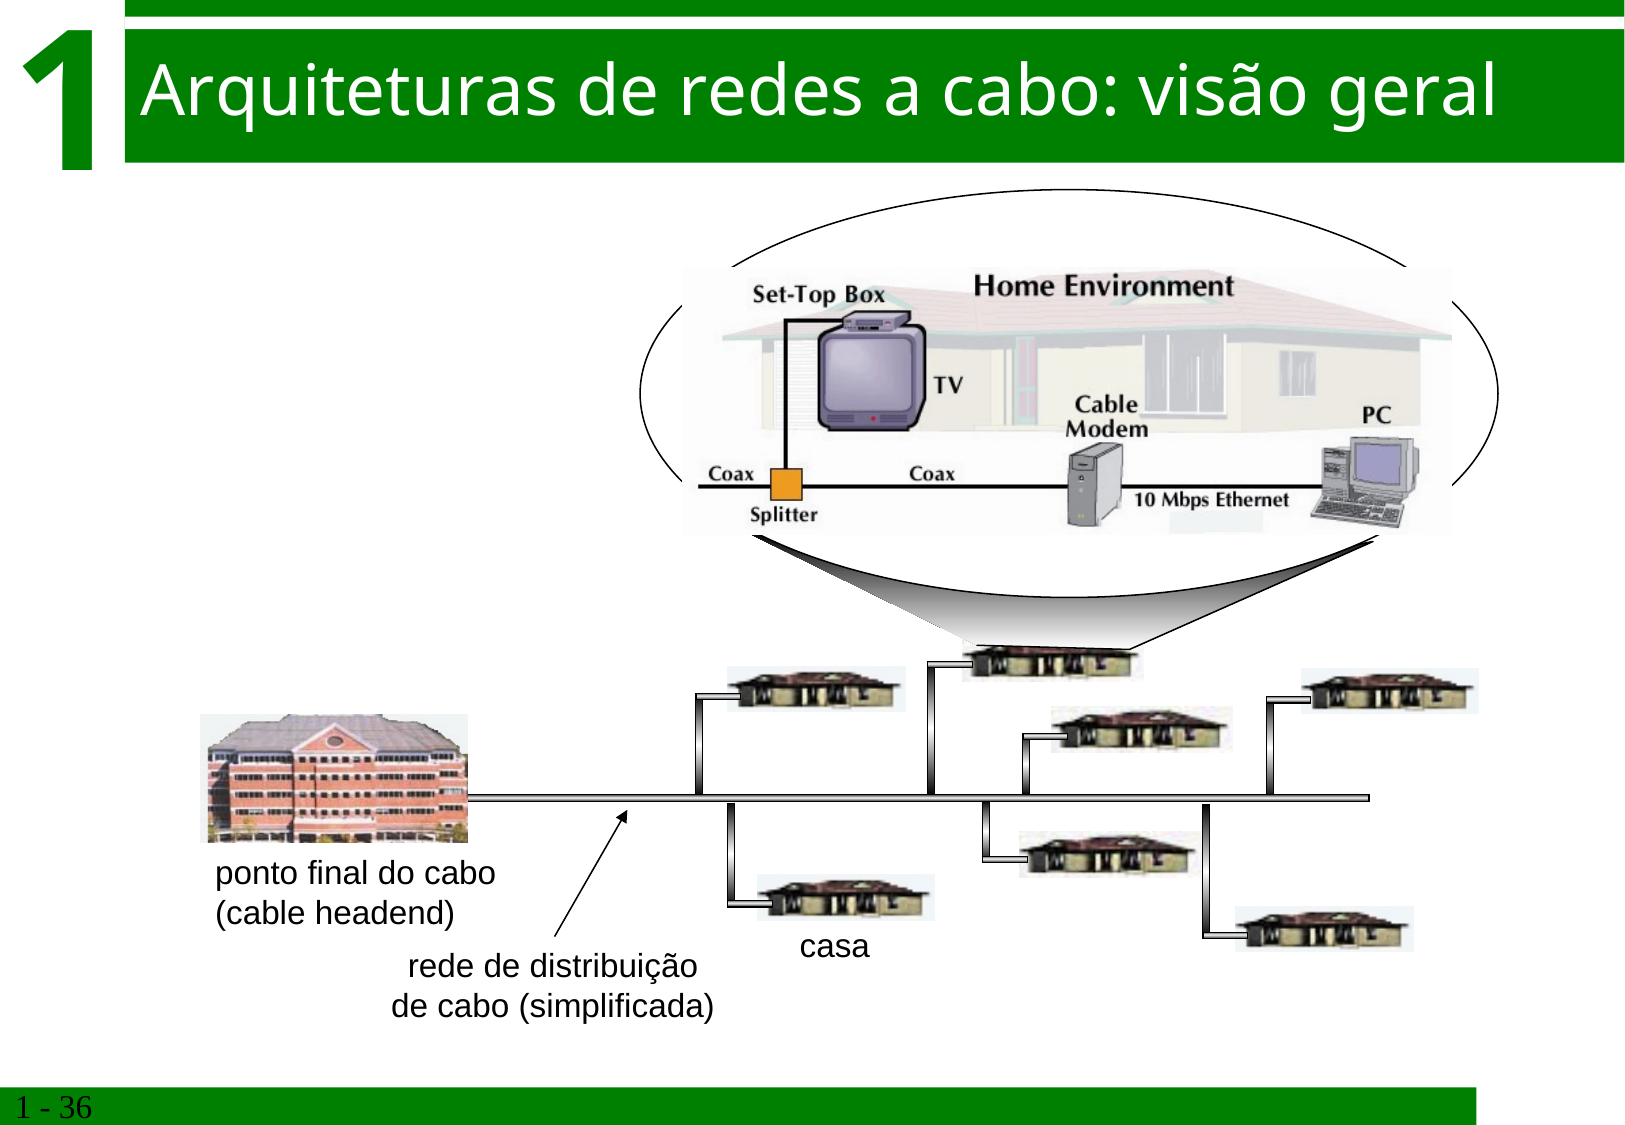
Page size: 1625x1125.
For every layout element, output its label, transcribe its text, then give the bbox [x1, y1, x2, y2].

picture [757, 874, 935, 921]
text_box [752, 535, 1378, 650]
picture [1019, 831, 1201, 878]
text_box [727, 803, 773, 907]
text_box Arquiteturas de redes a cabo: visão geral [125, 37, 1625, 138]
text_box ponto final do cabo (cable headend) [200, 843, 512, 939]
text_box rede de distribuição de cabo (simplificada) [376, 936, 731, 1033]
text_box casa [784, 916, 886, 972]
picture [1301, 668, 1479, 714]
text_box [1202, 804, 1248, 939]
text_box [640, 305, 682, 482]
picture [200, 714, 468, 843]
picture [727, 666, 906, 712]
picture [1235, 906, 1414, 952]
picture [1051, 706, 1233, 753]
text_box [732, 189, 1406, 267]
picture [962, 639, 1144, 682]
text_box [468, 661, 1369, 863]
picture [682, 267, 1452, 535]
text_box [1452, 301, 1498, 486]
